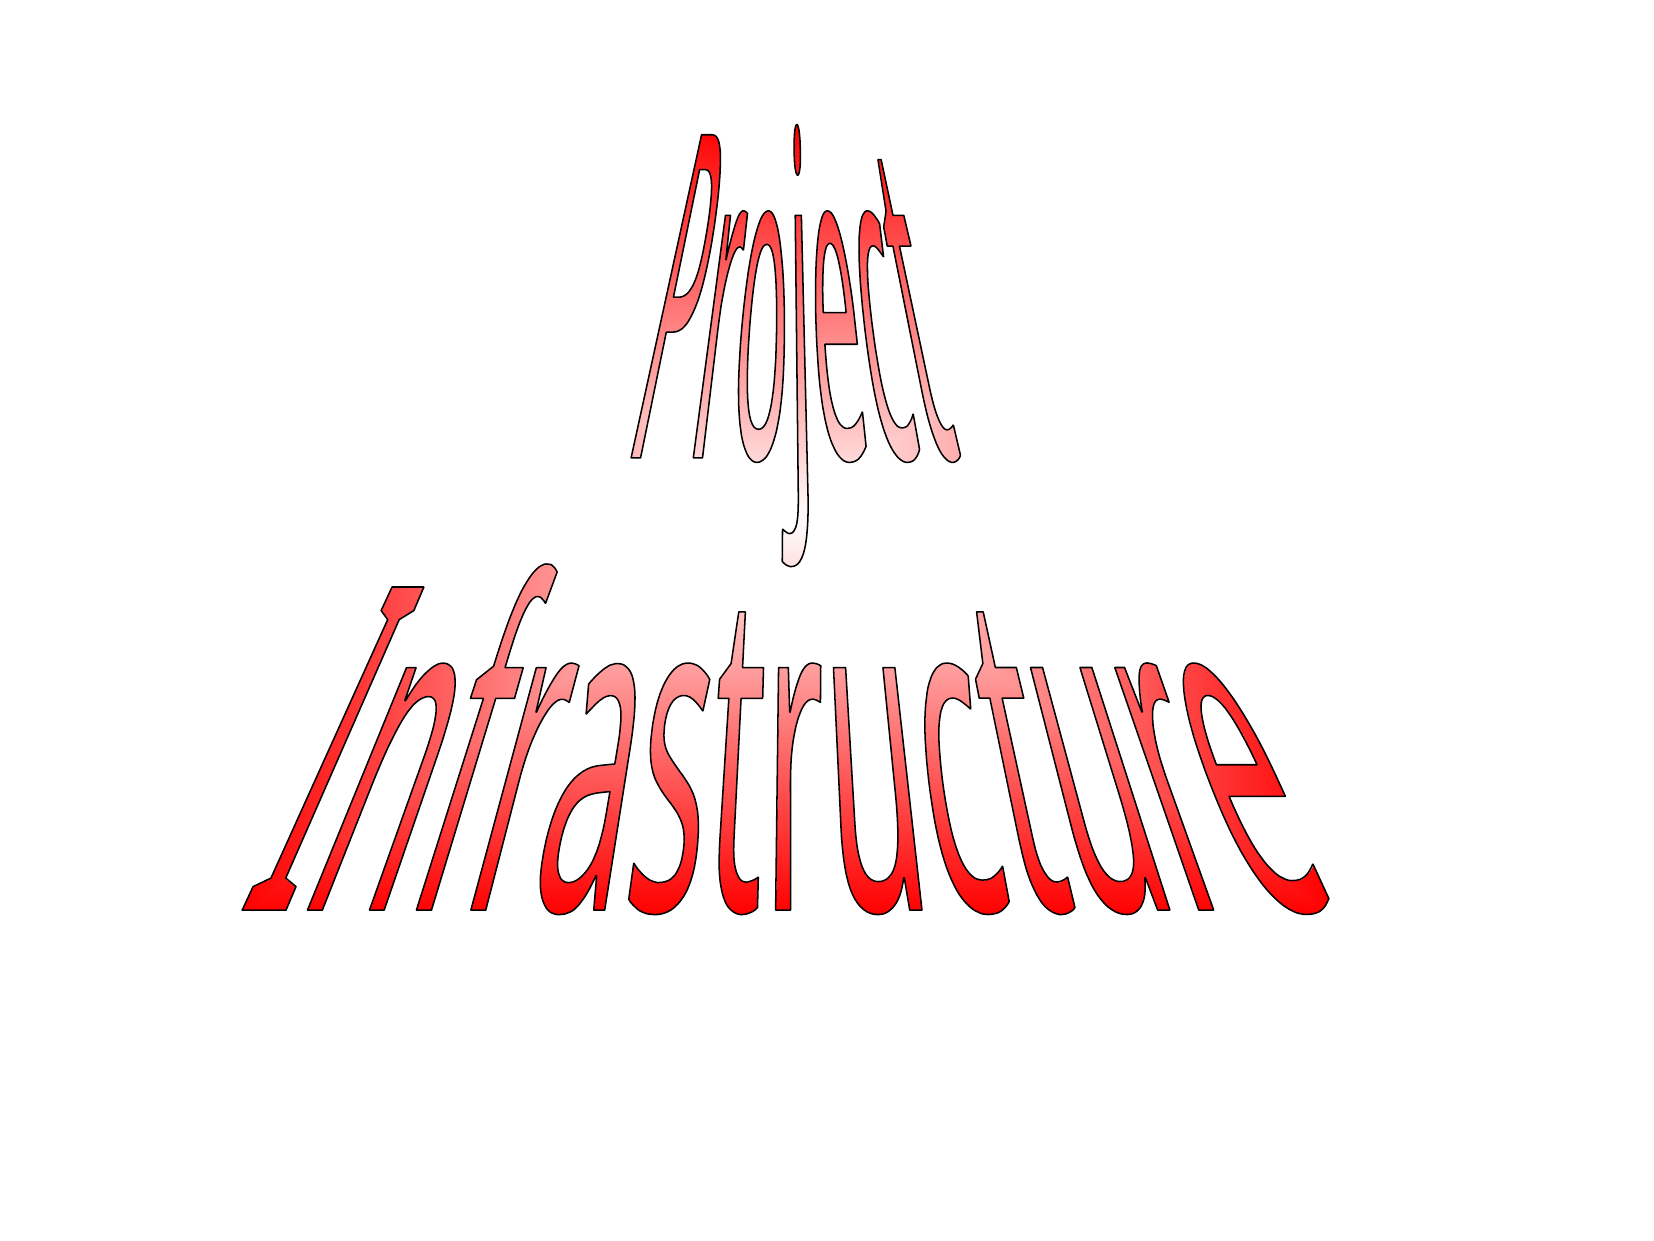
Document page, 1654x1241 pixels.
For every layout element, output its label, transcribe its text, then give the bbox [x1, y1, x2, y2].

text_box Project Infrastructure [815, 210, 867, 463]
text_box Project Infrastructure [775, 663, 821, 911]
text_box Project Infrastructure [1183, 663, 1329, 915]
text_box Project Infrastructure [859, 210, 920, 463]
text_box Project Infrastructure [540, 663, 636, 915]
text_box Project Infrastructure [628, 663, 710, 915]
text_box Project Infrastructure [693, 210, 748, 458]
text_box Project Infrastructure [782, 215, 809, 567]
text_box Project Infrastructure [738, 210, 785, 463]
text_box Project Infrastructure [470, 663, 580, 911]
text_box Project Infrastructure [718, 611, 764, 915]
text_box Project Infrastructure [975, 611, 1075, 915]
text_box Project Infrastructure [631, 134, 721, 458]
text_box Project Infrastructure [924, 663, 1010, 915]
text_box Project Infrastructure [307, 663, 456, 911]
text_box Project Infrastructure [877, 159, 961, 463]
text_box Project Infrastructure [416, 563, 558, 911]
text_box Project Infrastructure [1030, 667, 1170, 915]
text_box Project Infrastructure [242, 587, 424, 911]
text_box Project Infrastructure [1114, 663, 1214, 911]
text_box Project Infrastructure [833, 667, 922, 915]
